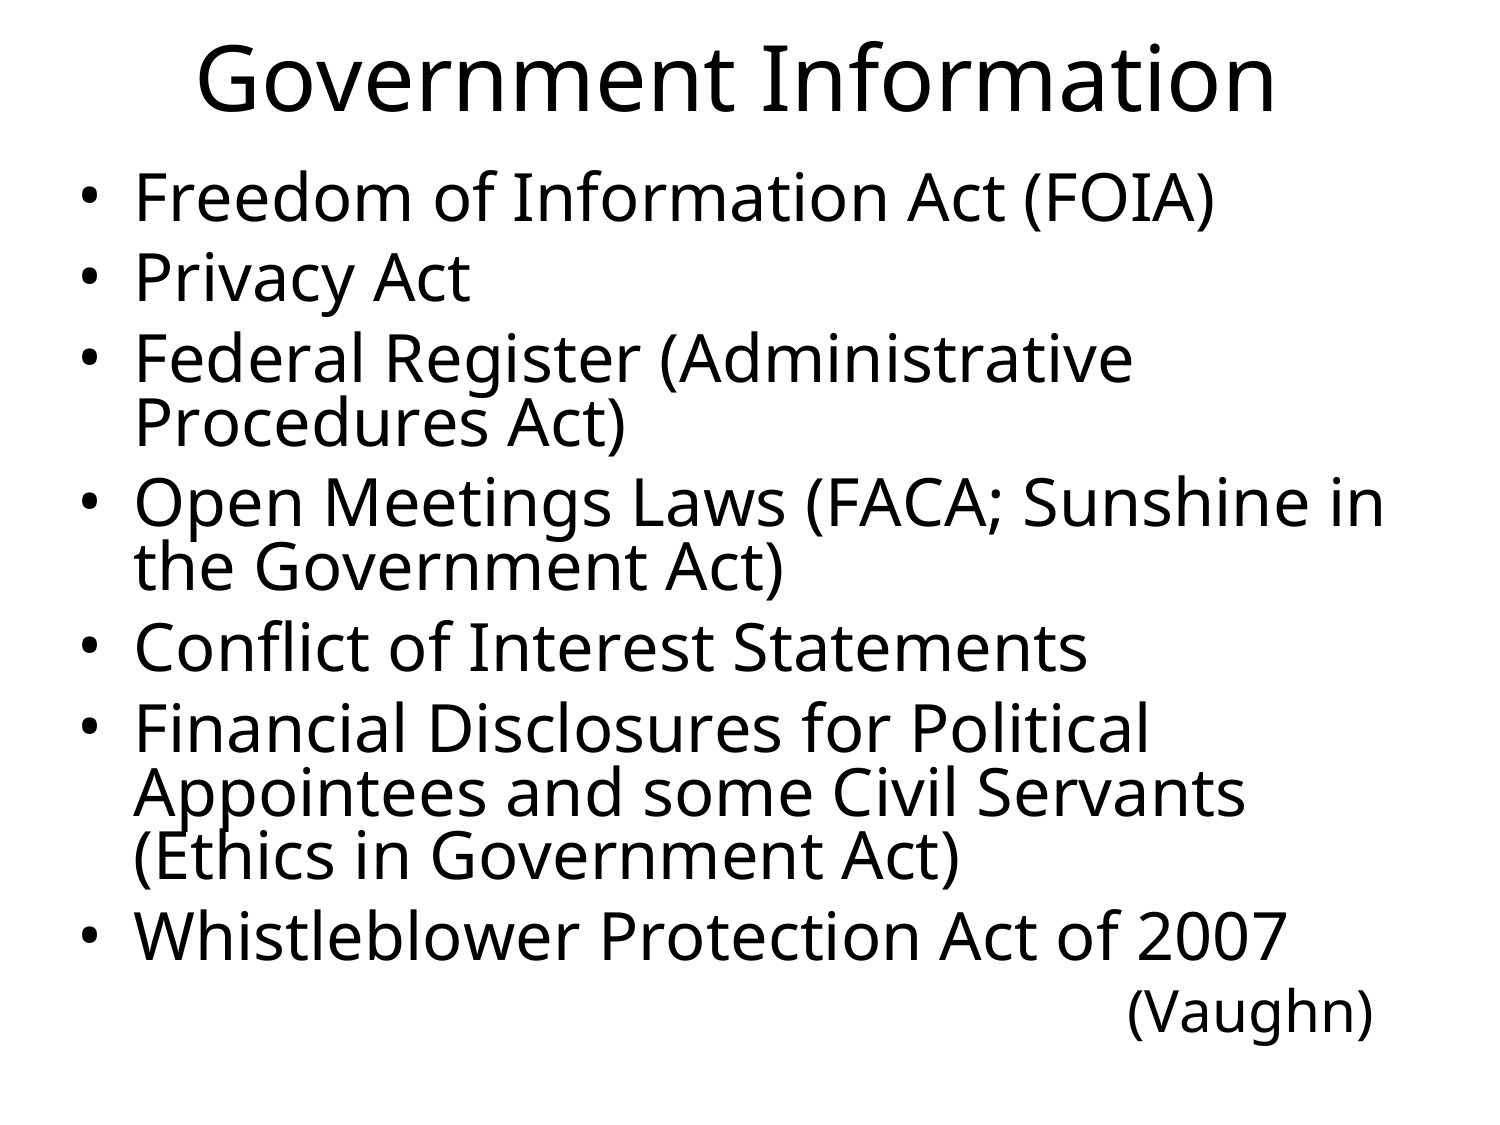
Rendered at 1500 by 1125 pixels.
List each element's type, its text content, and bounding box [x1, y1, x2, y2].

title Government Information [99, 0, 1375, 151]
list Freedom of Information Act (FOIA) Privacy Act Federal Register (Administrative Procedures Act) Open Meetings Laws (FACA; Sunshine in the Government Act) Conflict of Interest Statements Financial Disclosures for Political Appointees and some Civil Servants (Ethics in Government Act) Whistleblower Protection Act of 2007 (Vaughn) [62, 162, 1450, 1125]
